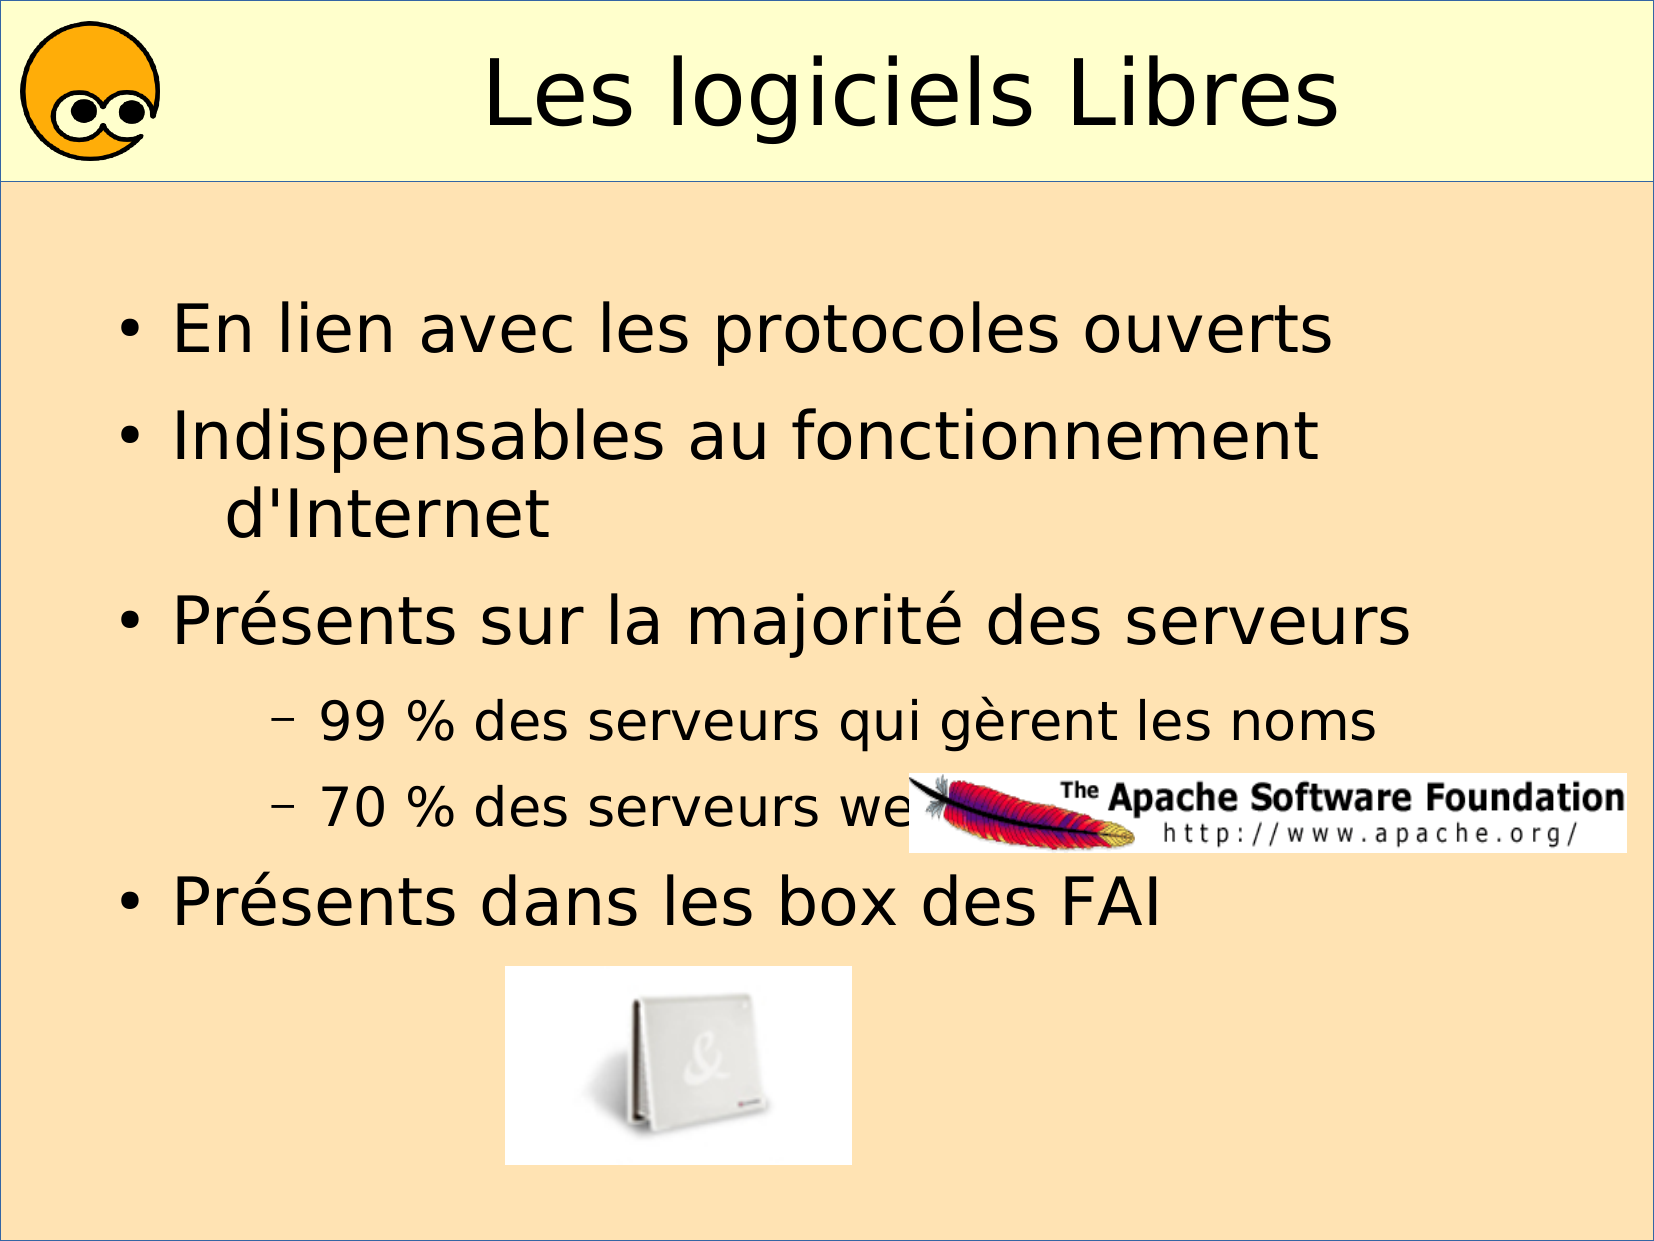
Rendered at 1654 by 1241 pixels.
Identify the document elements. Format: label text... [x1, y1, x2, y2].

picture [505, 966, 852, 1165]
picture [909, 773, 1627, 853]
title Les logiciels Libres [203, 33, 1620, 154]
picture [20, 21, 160, 161]
list En lien avec les protocoles ouverts Indispensables au fonctionnement d'Internet Présents sur la majorité des serveurs 99 % des serveurs qui gèrent les noms 70 % des serveurs web Présents dans les box des FAI [82, 290, 1571, 1109]
